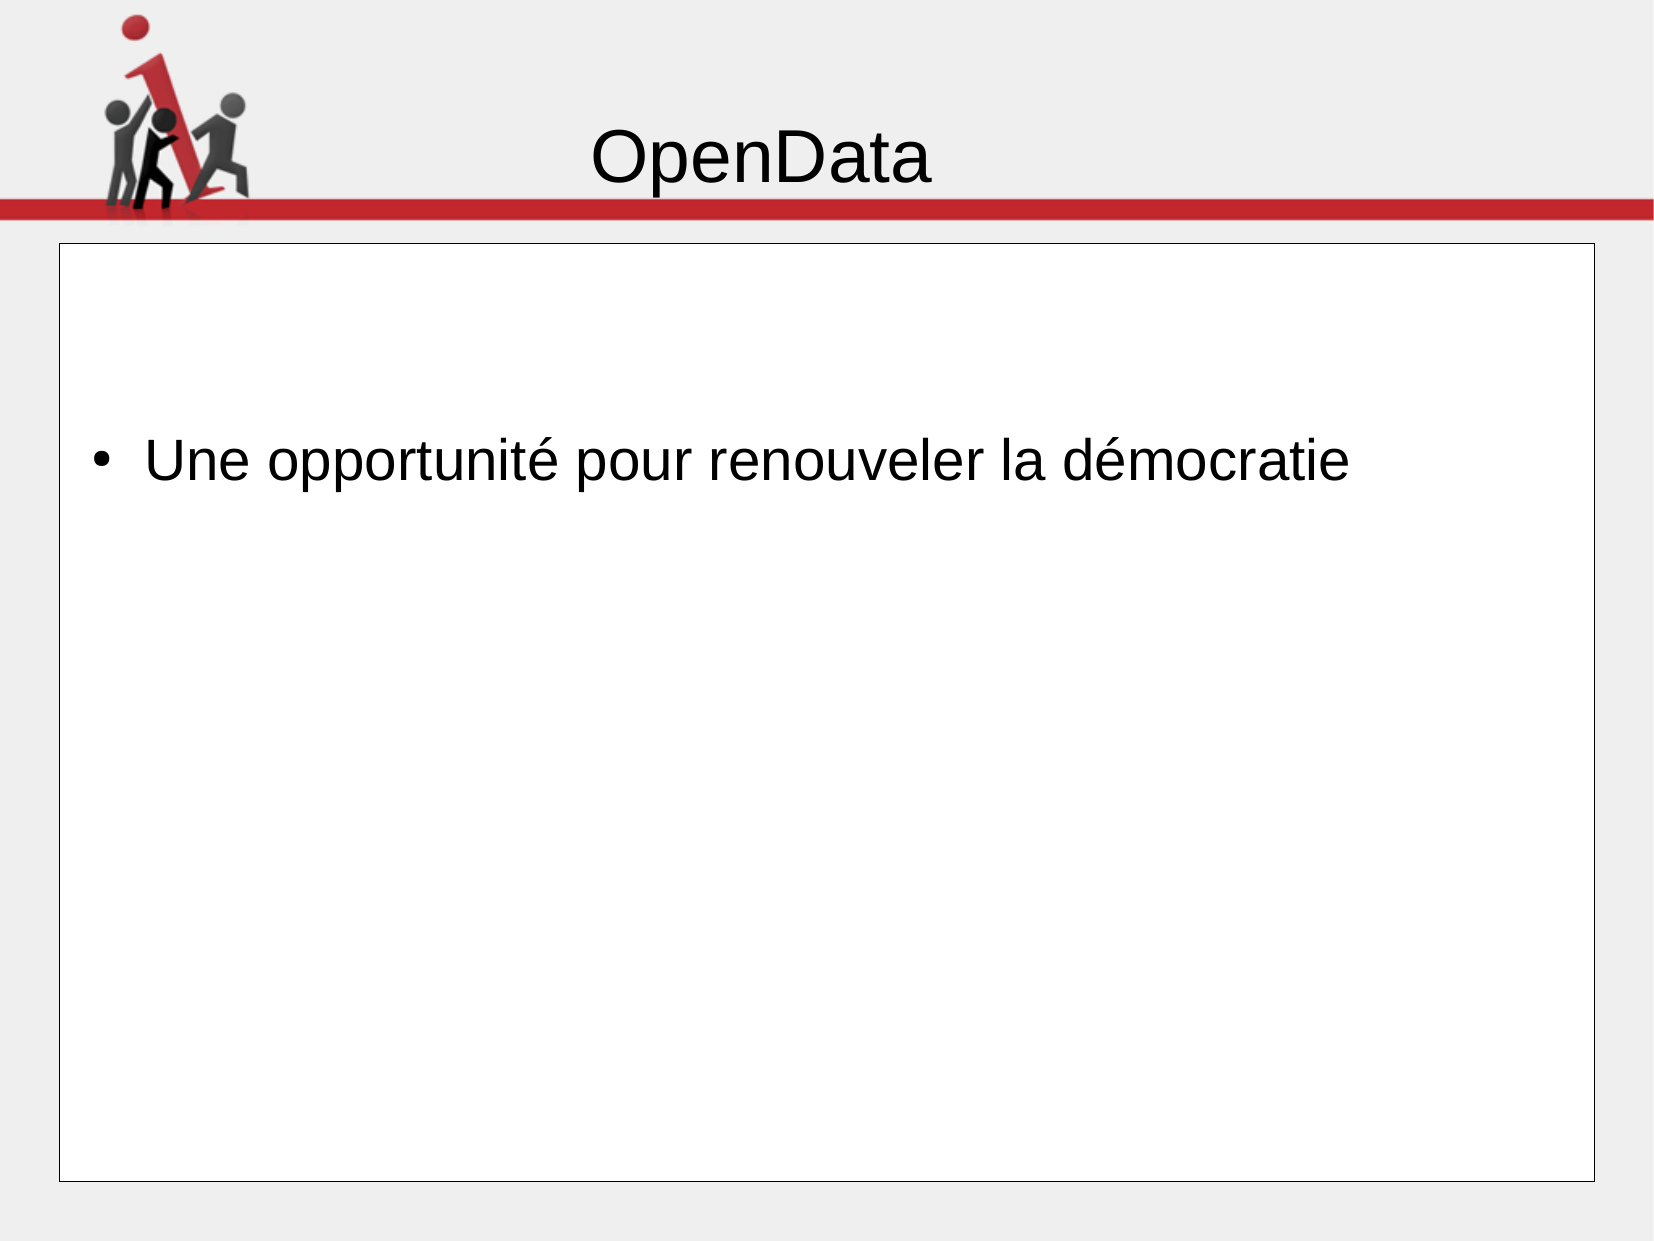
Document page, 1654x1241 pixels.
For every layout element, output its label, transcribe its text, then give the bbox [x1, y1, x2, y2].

list Une opportunité pour renouveler la démocratie [59, 243, 1595, 1182]
picture [0, 0, 1654, 1241]
text_box OpenData [472, 94, 1388, 237]
